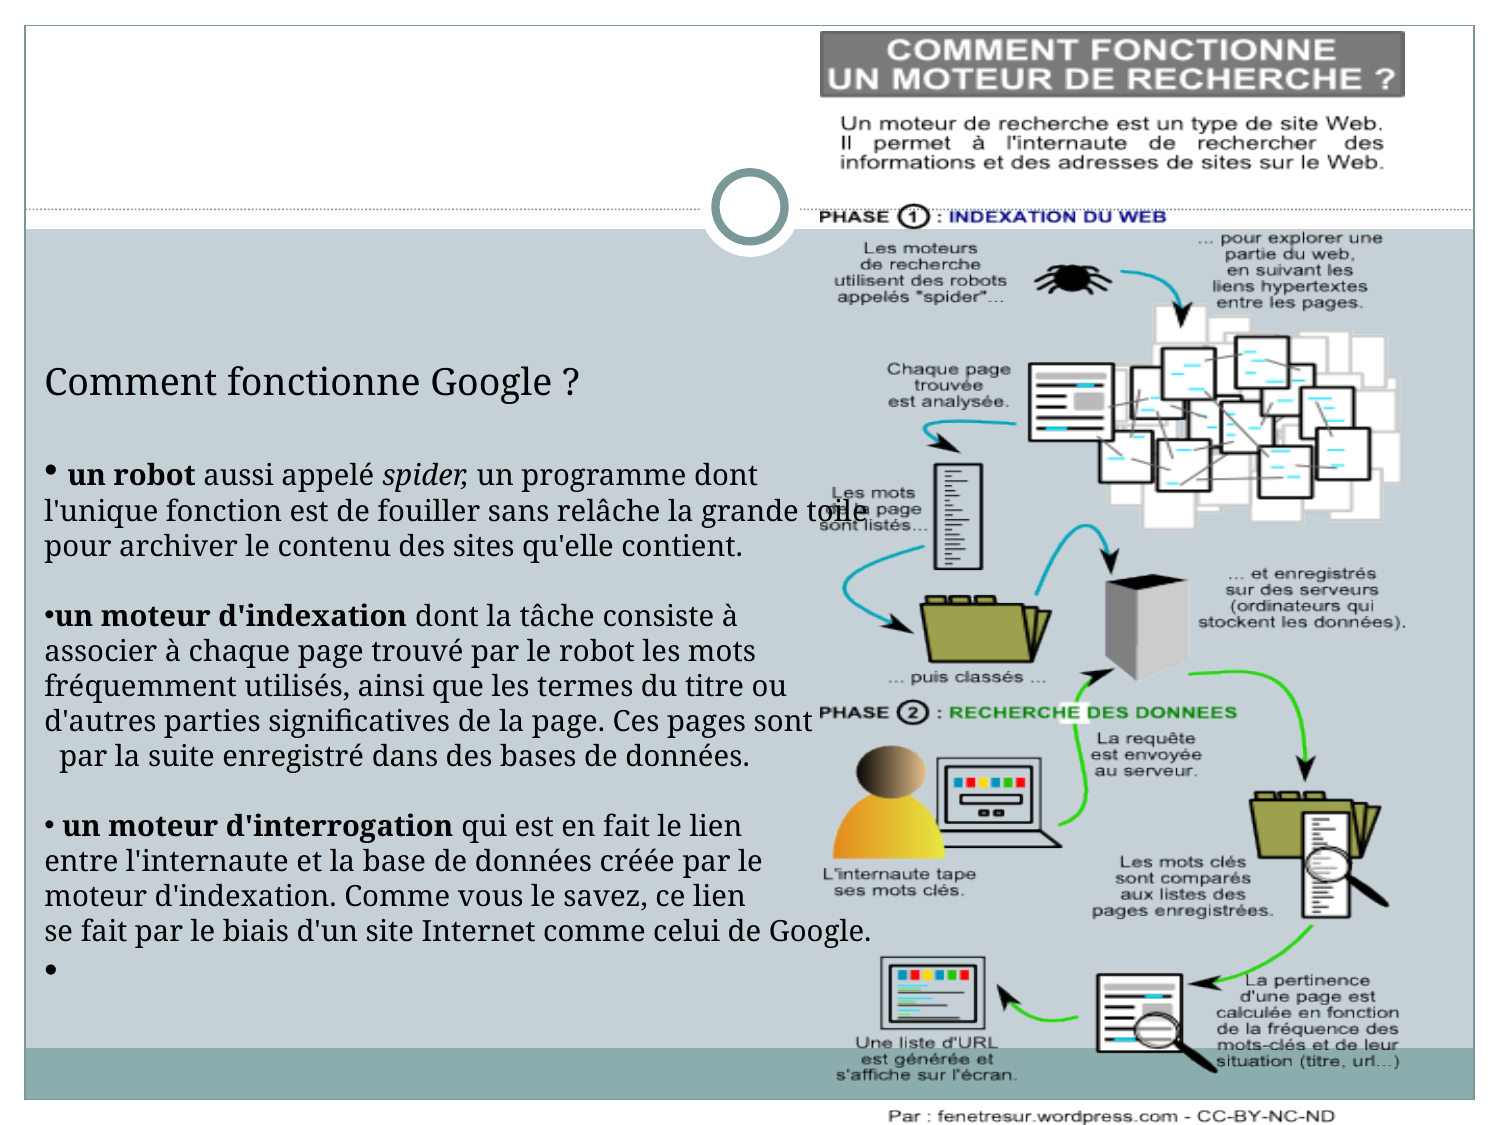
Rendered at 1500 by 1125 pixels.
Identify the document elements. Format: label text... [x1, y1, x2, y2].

text_box Comment fonctionne Google ? un robot aussi appelé spider, un programme dont l'unique fonction est de fouiller sans relâche la grande toile pour archiver le contenu des sites qu'elle contient. un moteur d'indexation dont la tâche consiste à associer à chaque page trouvé par le robot les mots fréquemment utilisés, ainsi que les termes du titre ou d'autres parties significatives de la page. Ces pages sont par la suite enregistré dans des bases de données. un moteur d'interrogation qui est en fait le lien entre l'internaute et la base de données créée par le moteur d'indexation. Comme vous le savez, ce lien se fait par le biais d'un site Internet comme celui de Google. [29, 349, 833, 1007]
picture [820, 31, 1405, 1125]
